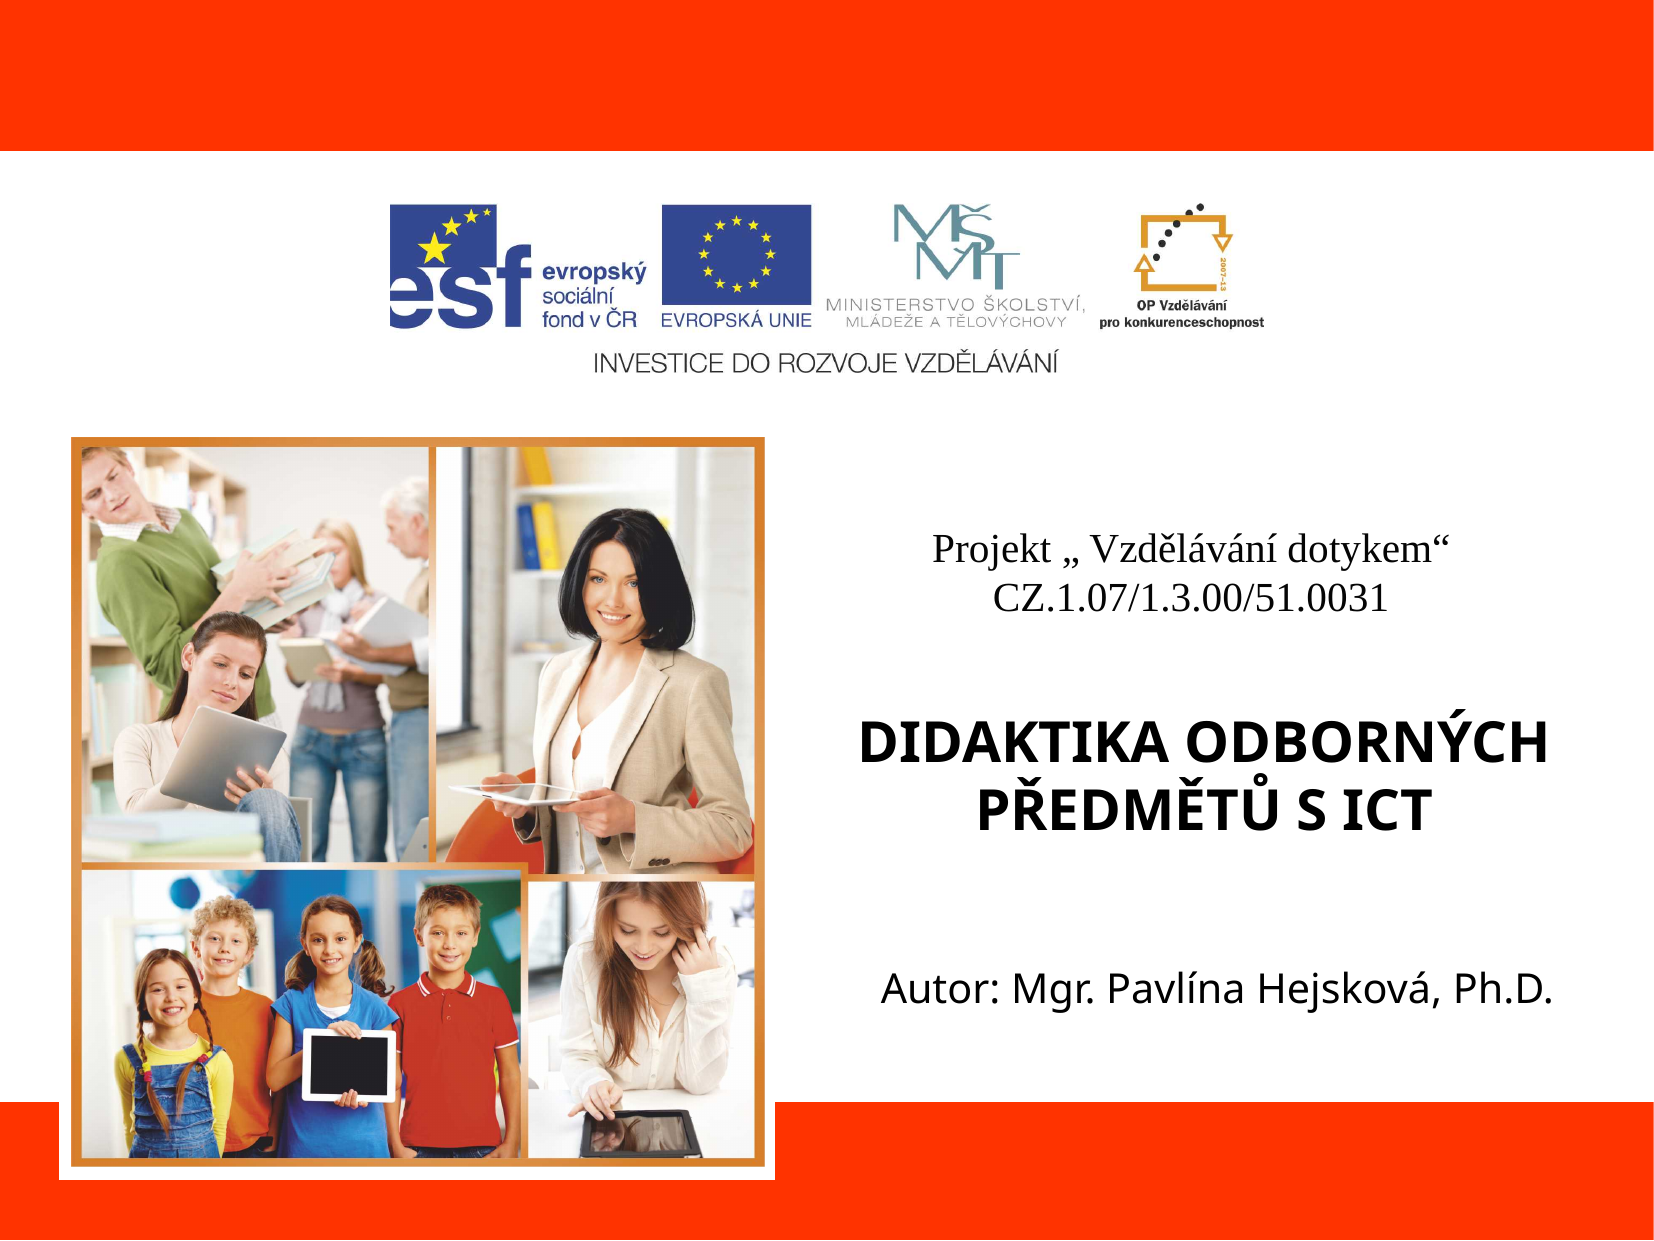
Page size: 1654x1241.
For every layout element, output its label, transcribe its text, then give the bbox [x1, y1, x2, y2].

title Projekt „ Vzdělávání dotykem“ CZ.1.07/1.3.00/51.0031 [826, 458, 1556, 621]
text_box DIDAKTIKA ODBORNÝCH PŘEDMĚTŮ S ICT [839, 692, 1569, 855]
picture [71, 437, 765, 1167]
picture [390, 203, 1264, 373]
text_box [0, 0, 1654, 151]
text_box Autor: Mgr. Pavlína Hejsková, Ph.D. [852, 906, 1583, 1069]
text_box [0, 1089, 1654, 1240]
